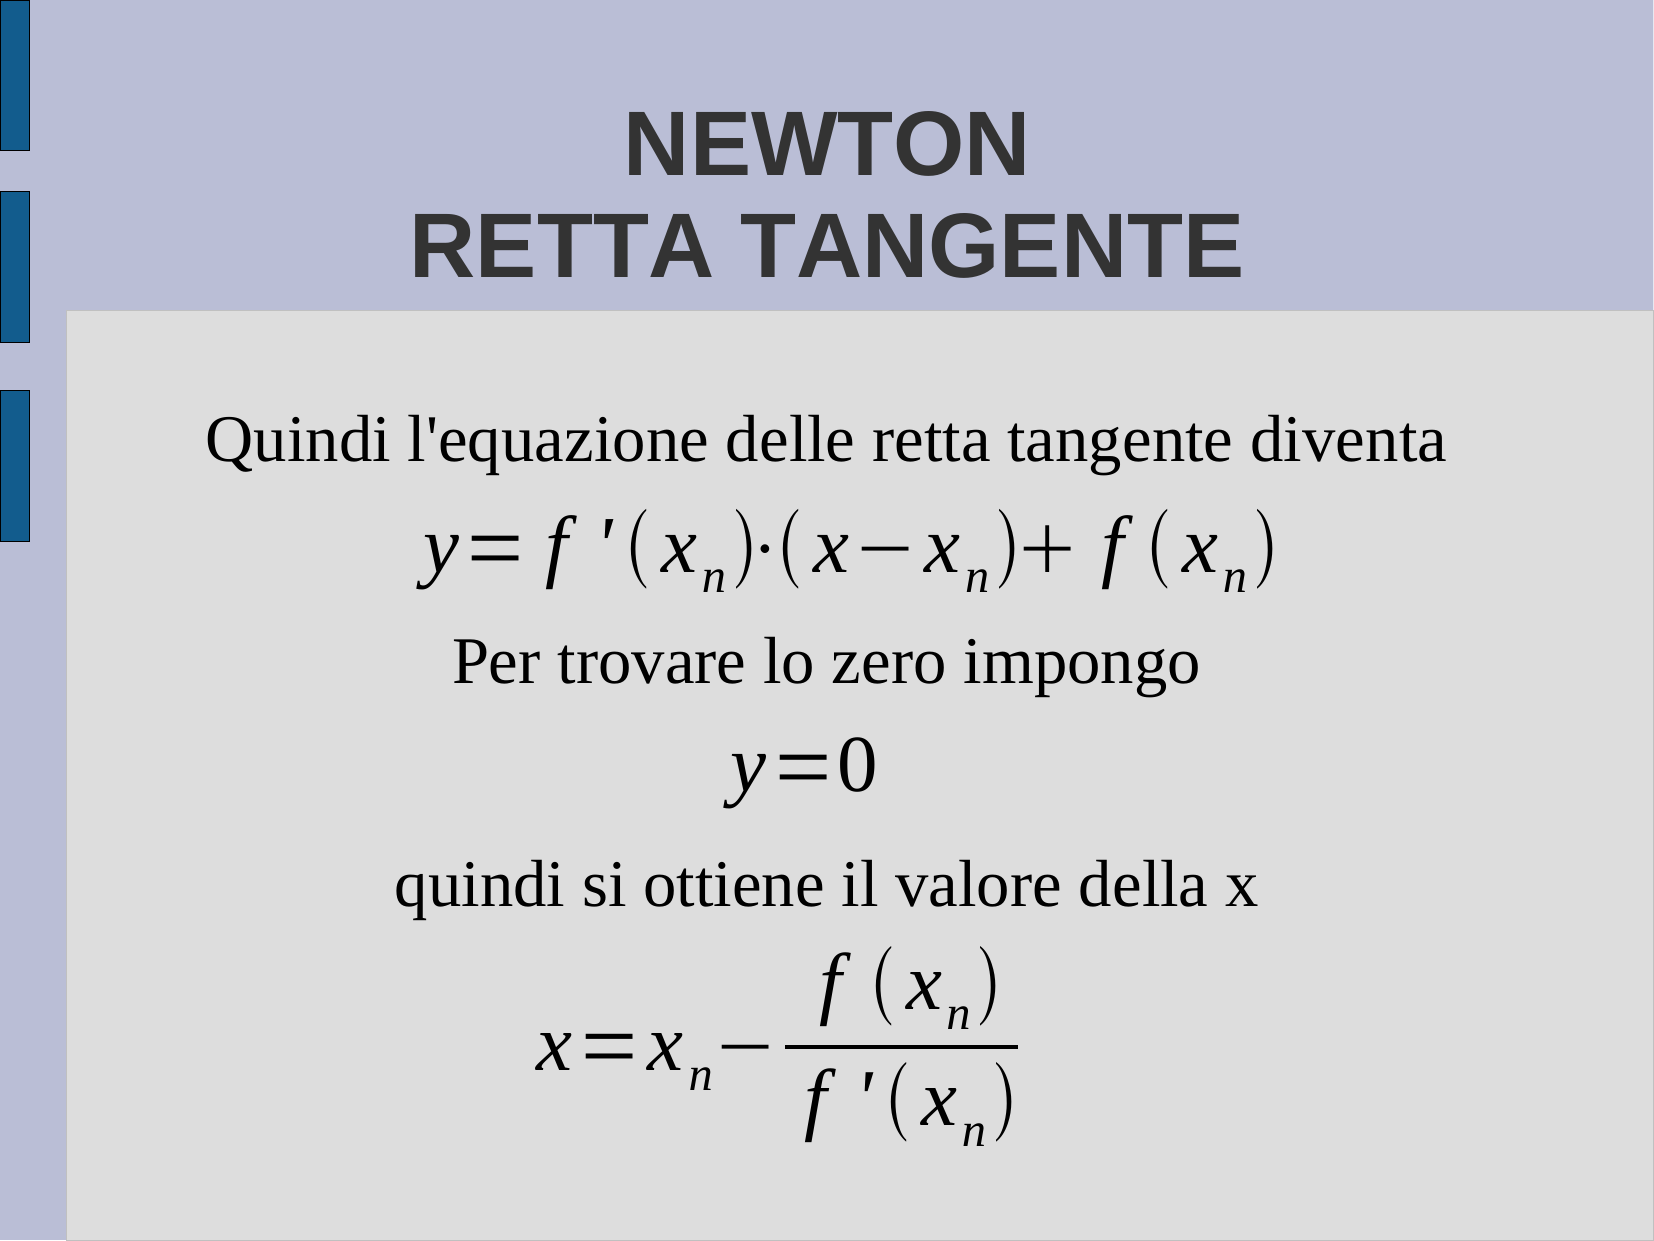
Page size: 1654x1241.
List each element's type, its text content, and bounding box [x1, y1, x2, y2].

title NEWTON RETTA TANGENTE [121, 92, 1534, 298]
chart [511, 938, 1041, 1159]
subtitle Quindi l'equazione delle retta tangente diventa Per trovare lo zero impongo quindi si ottiene il valore della x [121, 352, 1534, 1119]
chart [393, 501, 1297, 606]
chart [700, 720, 897, 813]
